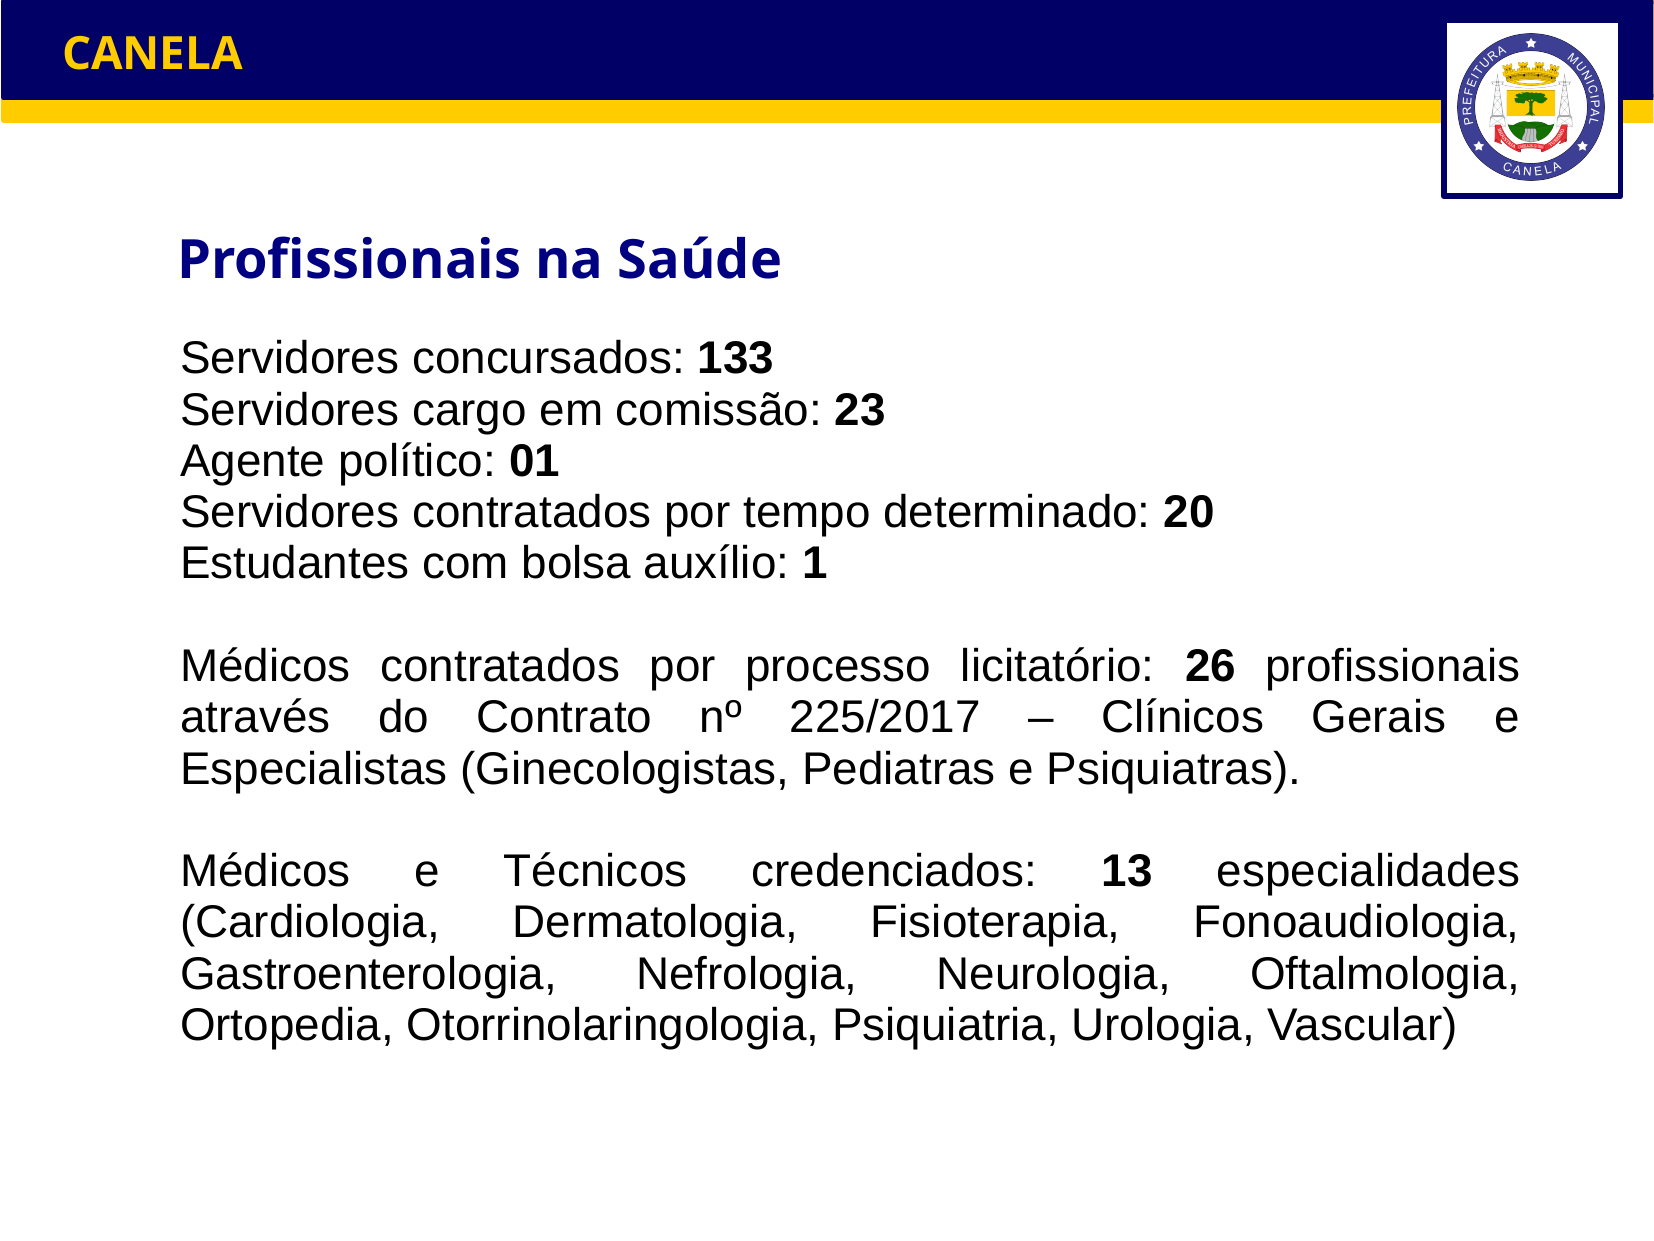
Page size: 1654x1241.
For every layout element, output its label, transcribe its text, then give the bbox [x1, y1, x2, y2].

text_box Servidores concursados: 133 Servidores cargo em comissão: 23 Agente político: 01 Servidores contratados por tempo determinado: 20 Estudantes com bolsa auxílio: 1 Médicos contratados por processo licitatório: 26 profissionais através do Contrato nº 225/2017 – Clínicos Gerais e Especialistas (Ginecologistas, Pediatras e Psiquiatras). Médicos e Técnicos credenciados: 13 especialidades (Cardiologia, Dermatologia, Fisioterapia, Fonoaudiologia, Gastroenterologia, Nefrologia, Neurologia, Oftalmologia, Ortopedia, Otorrinolaringologia, Psiquiatria, Urologia, Vascular) [165, 325, 1536, 1109]
picture [1457, 33, 1605, 181]
text_box Profissionais na Saúde [177, 188, 1335, 325]
text_box [3, 0, 1654, 197]
text_box CANELA [47, 13, 853, 93]
